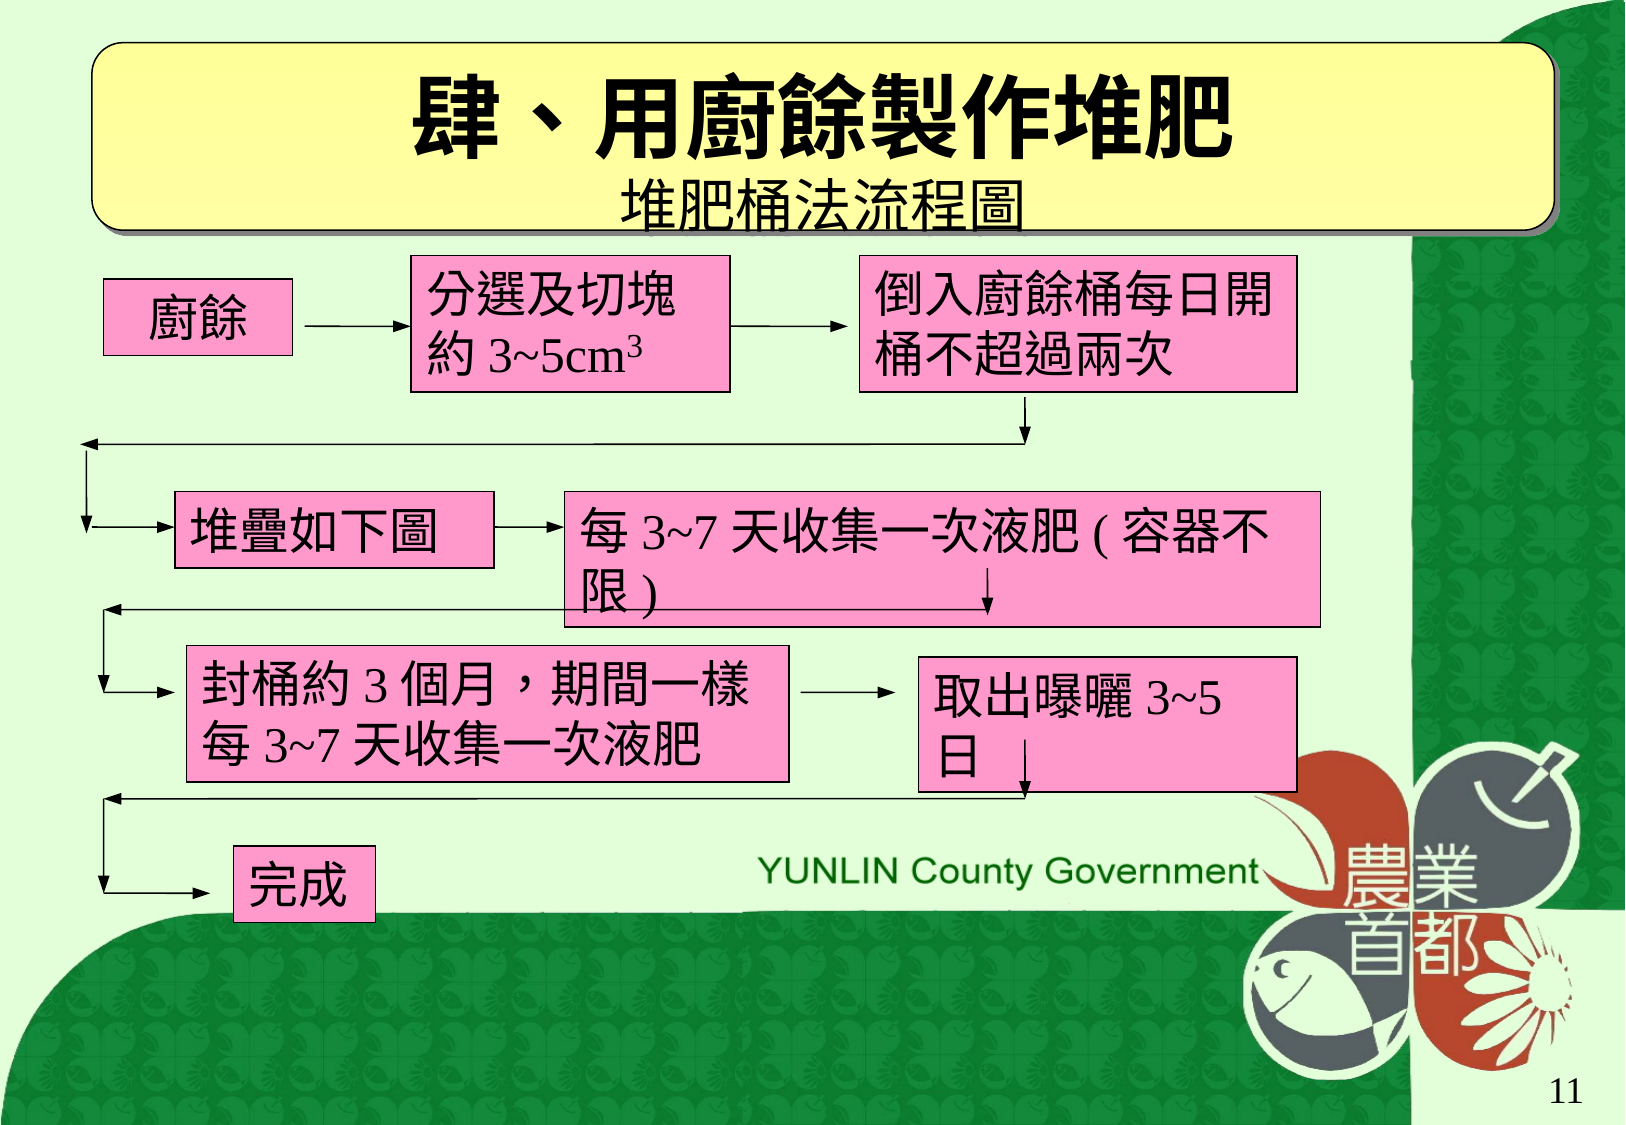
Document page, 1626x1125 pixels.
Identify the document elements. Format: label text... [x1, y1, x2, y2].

text_box 11 [1533, 1058, 1625, 1119]
text_box 肆、用廚餘製作堆肥 堆肥桶法流程圖 [91, 42, 1555, 231]
text_box 分選及切塊 約3~5cm3 [410, 255, 730, 392]
text_box 取出曝曬3~5日 [918, 657, 1297, 734]
text_box 封桶約3個月，期間一樣每3~7天收集一次液肥 [186, 645, 789, 782]
text_box 完成 [233, 846, 376, 923]
text_box 堆疊如下圖 [174, 491, 494, 569]
text_box 倒入廚餘桶每日開桶不超過兩次 [859, 255, 1297, 392]
text_box 每3~7天收集一次液肥(容器不限) [564, 491, 1321, 569]
text_box 肆、用廚餘製作堆肥 堆肥桶法流程圖 [977, 184, 1017, 226]
text_box 廚餘 [103, 278, 293, 356]
